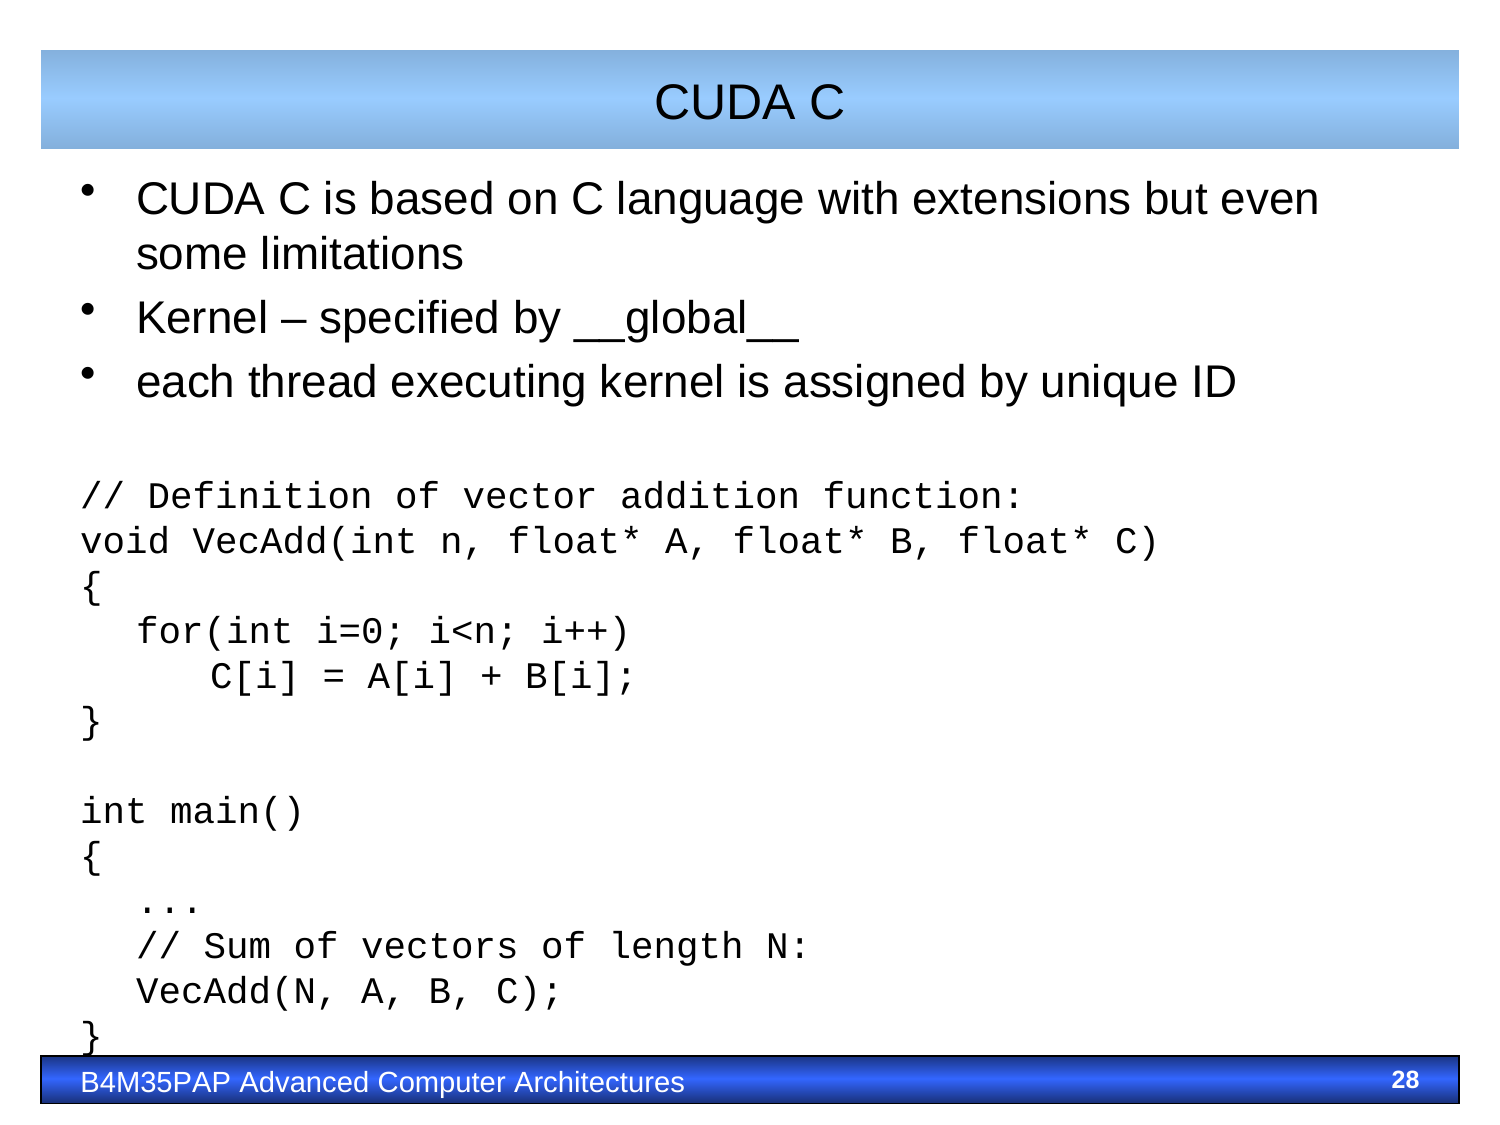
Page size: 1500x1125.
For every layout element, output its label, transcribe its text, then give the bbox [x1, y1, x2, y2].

list CUDA C is based on C language with extensions but even some limitations Kernel – specified by __global__ each thread executing kernel is assigned by unique ID // Definition of vector addition function: void VecAdd(int n, float* A, float* B, float* C) { for(int i=0; i<n; i++) C[i] = A[i] + B[i]; } int main() { ... // Sum of vectors of length N: VecAdd(N, A, B, C); } [64, 160, 1436, 988]
title CUDA C [41, 50, 1459, 149]
